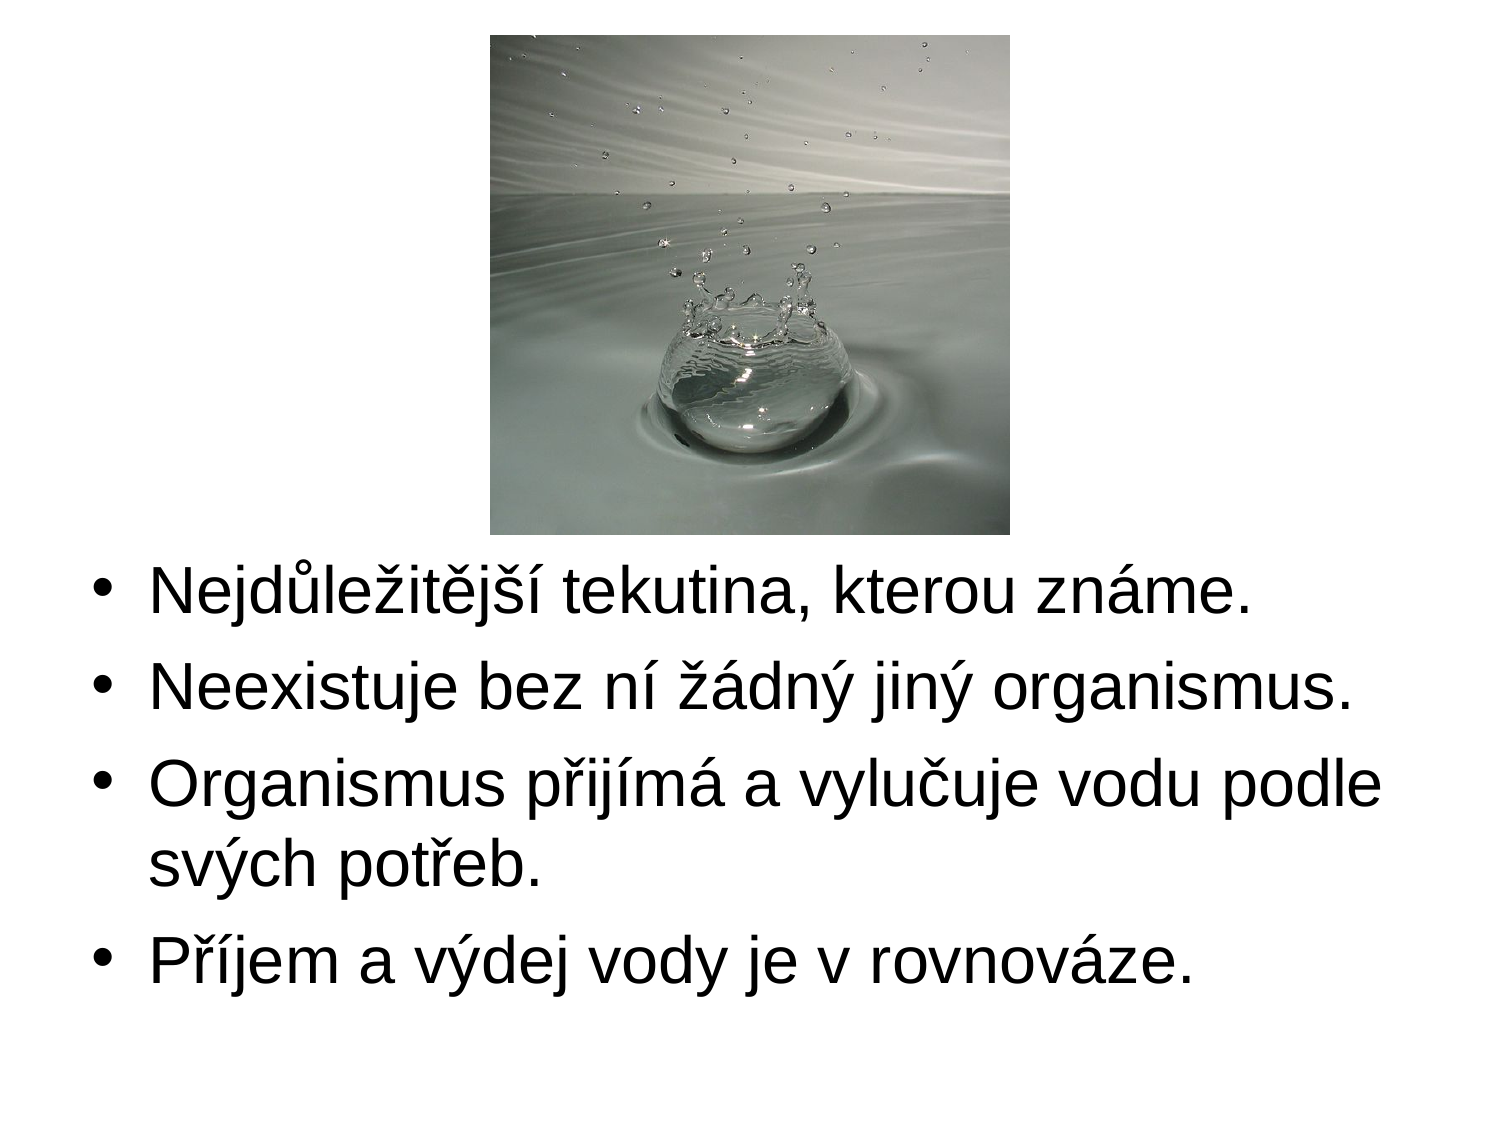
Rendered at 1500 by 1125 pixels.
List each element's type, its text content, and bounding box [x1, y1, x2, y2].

picture [490, 35, 1010, 535]
list Nejdůležitější tekutina, kterou známe. Neexistuje bez ní žádný jiný organismus. Organismus přijímá a vylučuje vodu podle svých potřeb. Příjem a výdej vody je v rovnováze. [76, 539, 1427, 1010]
